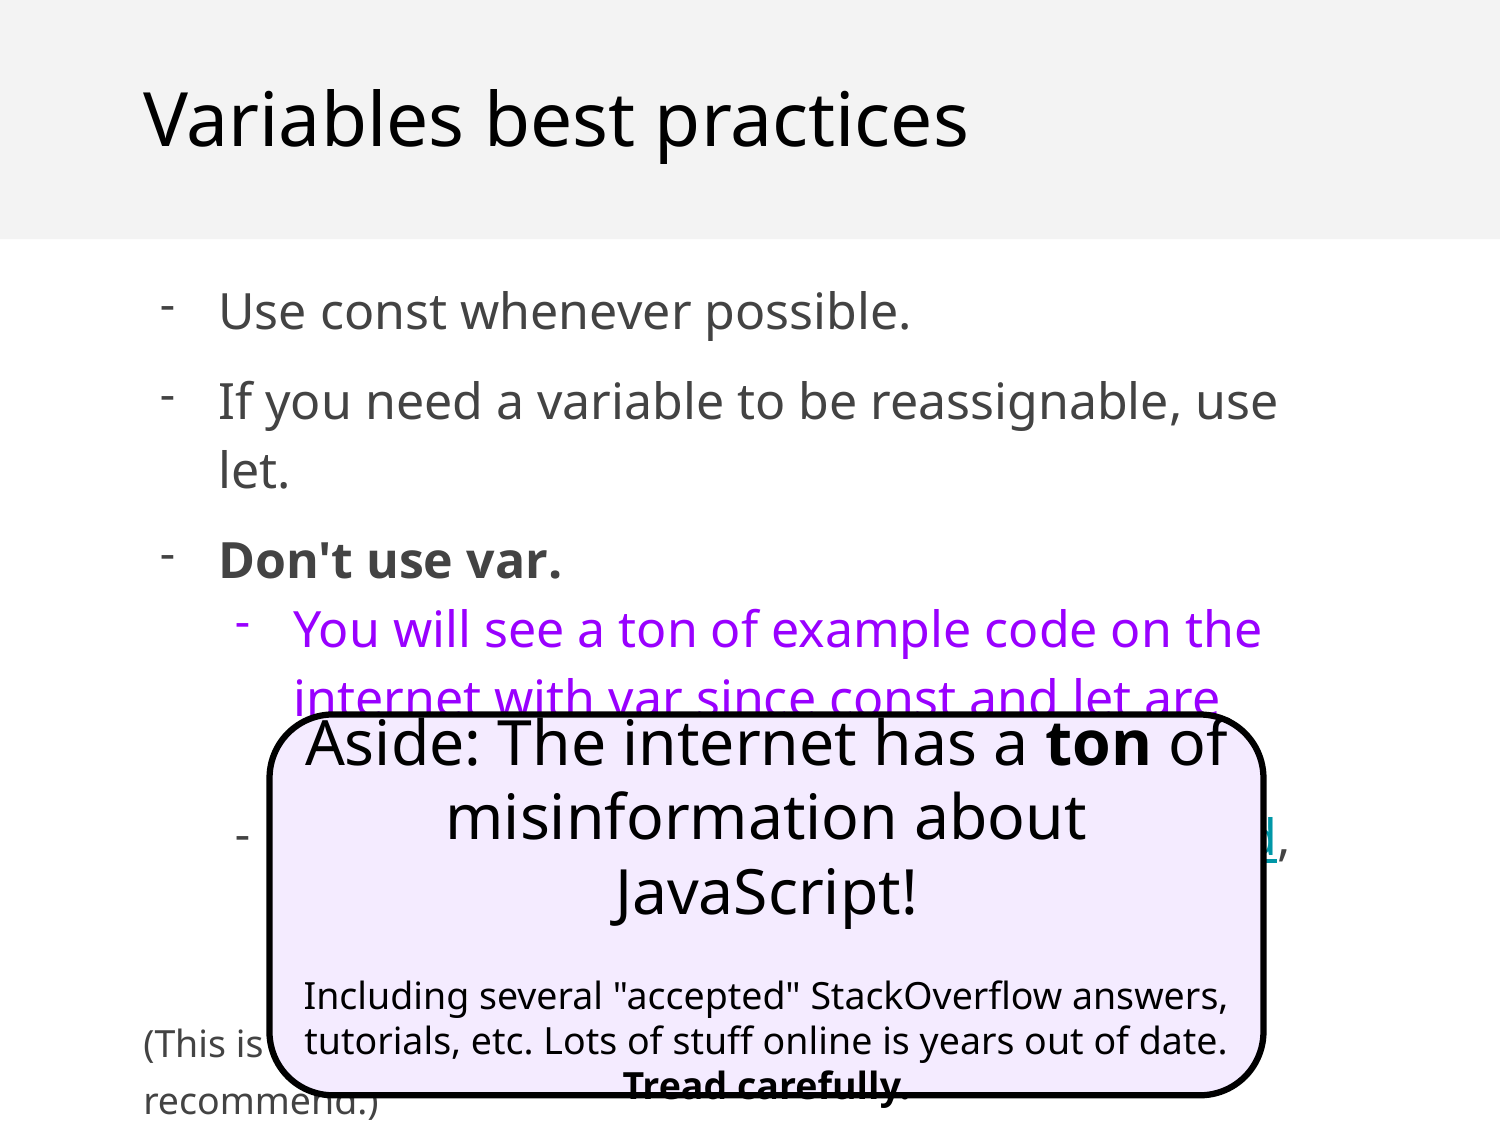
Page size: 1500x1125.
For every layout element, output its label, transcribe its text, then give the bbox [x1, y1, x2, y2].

list Use const whenever possible. If you need a variable to be reassignable, use let. Don't use var. You will see a ton of example code on the internet with var since const and let are relatively new. However, const and let are well-supported, so there's no reason not to use them. (This is also what the Google and AirBnB JavaScript Style Guides recommend.) [128, 255, 1372, 1004]
text_box Aside: The internet has a ton of misinformation about JavaScript! Including several "accepted" StackOverflow answers, tutorials, etc. Lots of stuff online is years out of date. Tread carefully. [269, 714, 1264, 1096]
title Variables best practices [128, 56, 1372, 183]
